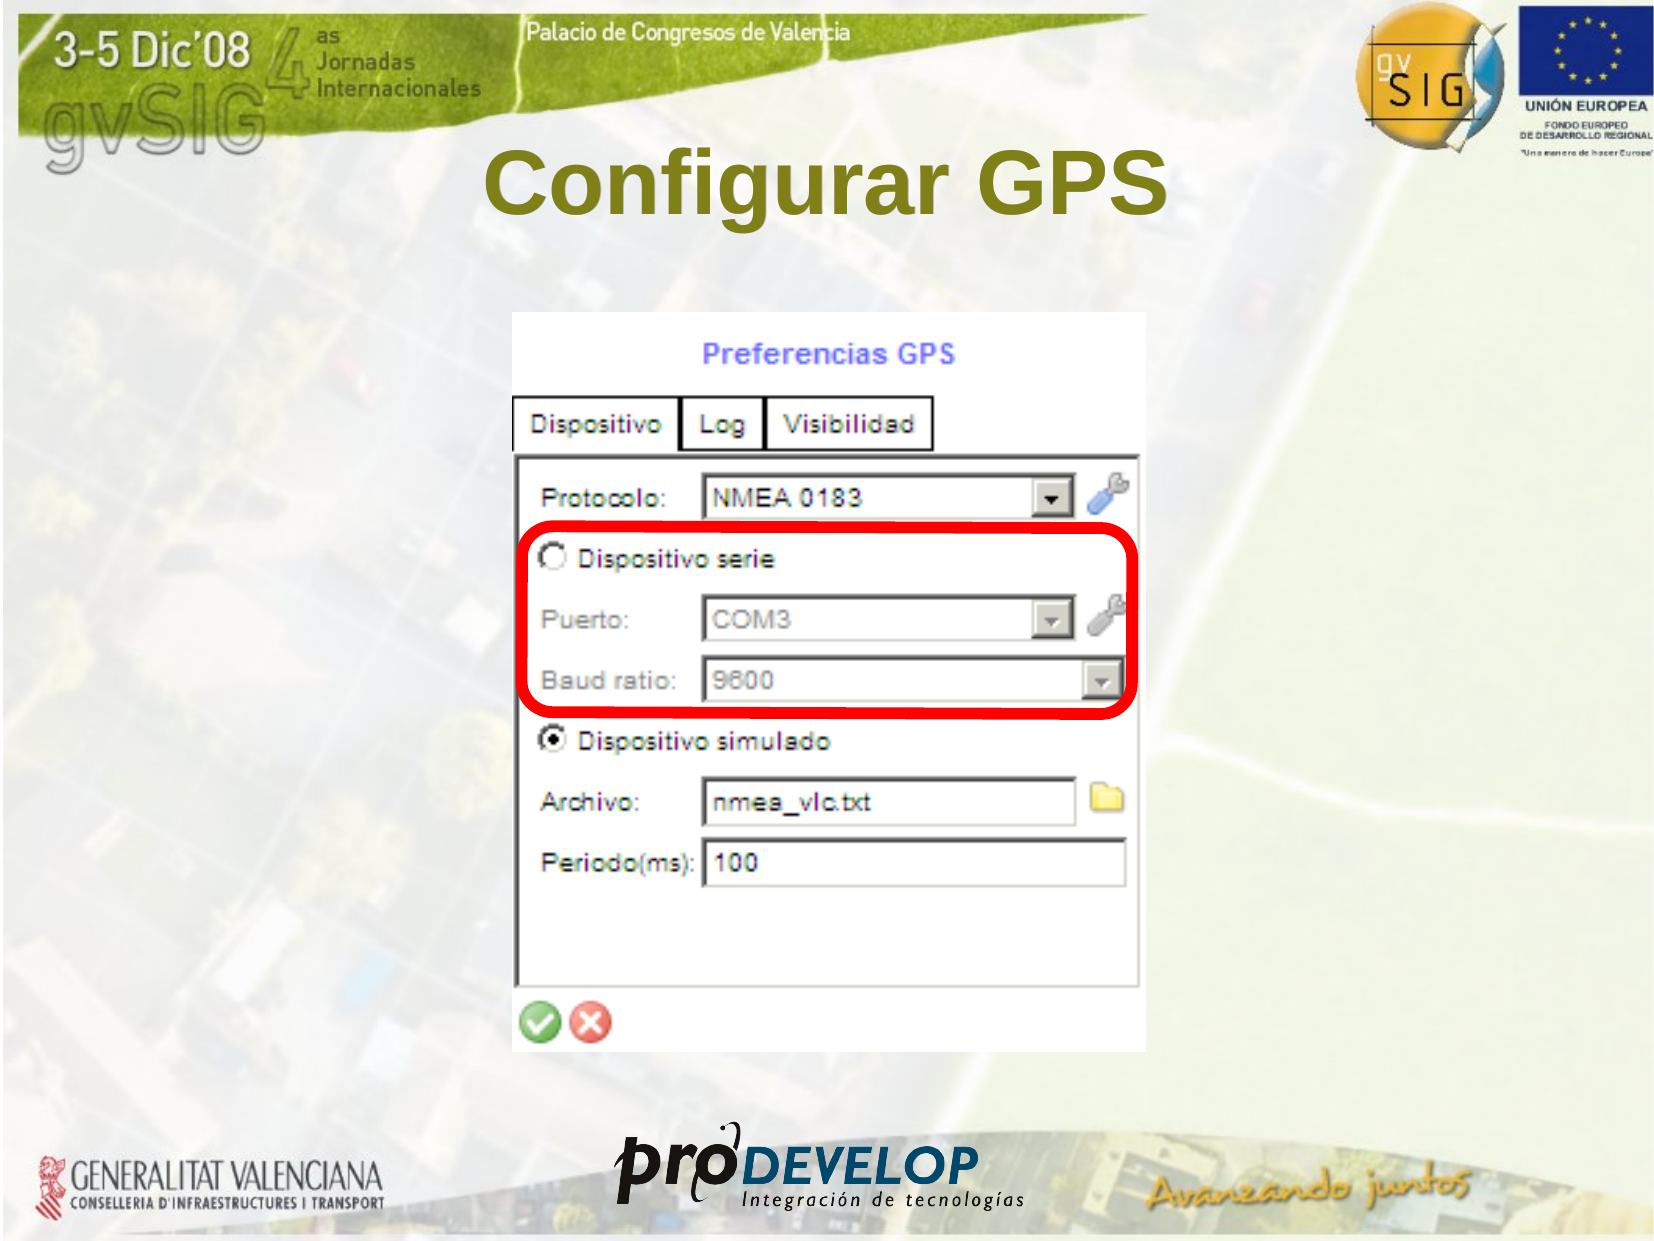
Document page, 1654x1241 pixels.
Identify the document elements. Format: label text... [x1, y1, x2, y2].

picture [3, 0, 1654, 1241]
title Configurar GPS [82, 78, 1571, 287]
